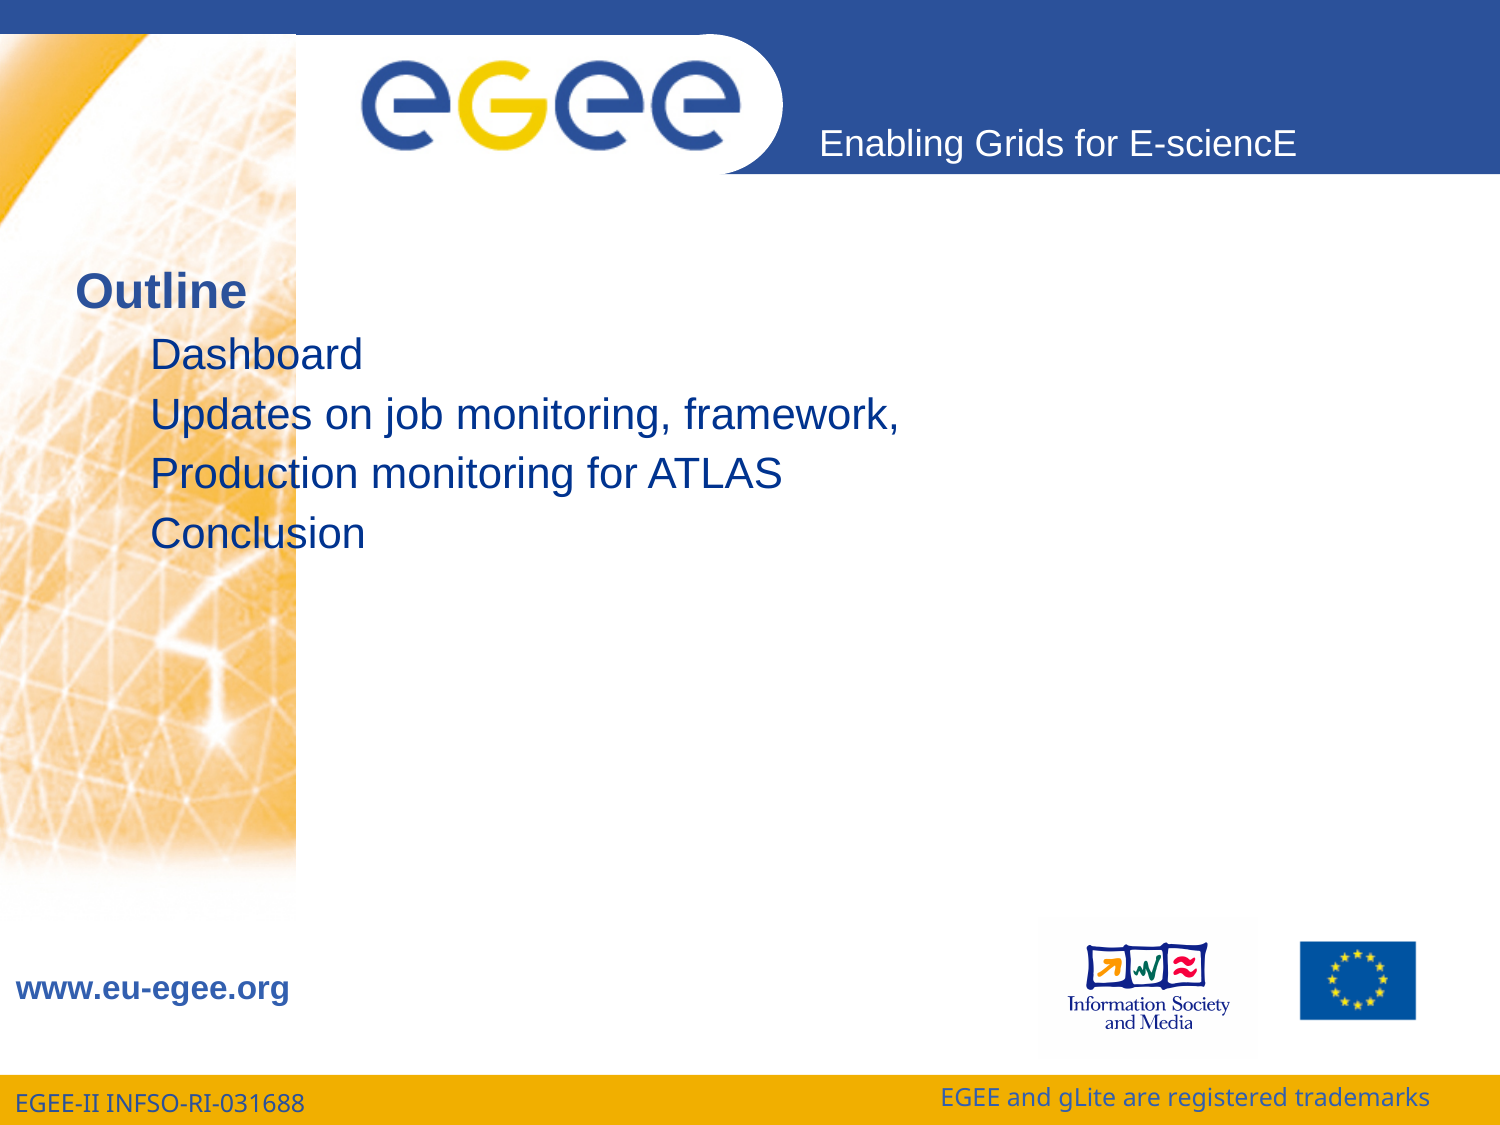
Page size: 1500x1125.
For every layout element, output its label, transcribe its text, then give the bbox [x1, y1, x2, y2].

picture [355, 56, 748, 154]
list Outline Dashboard Updates on job monitoring, framework, Production monitoring for ATLAS Conclusion [75, 263, 1425, 991]
picture [1291, 991, 1424, 1028]
picture [0, 34, 296, 921]
picture [1038, 991, 1258, 1059]
